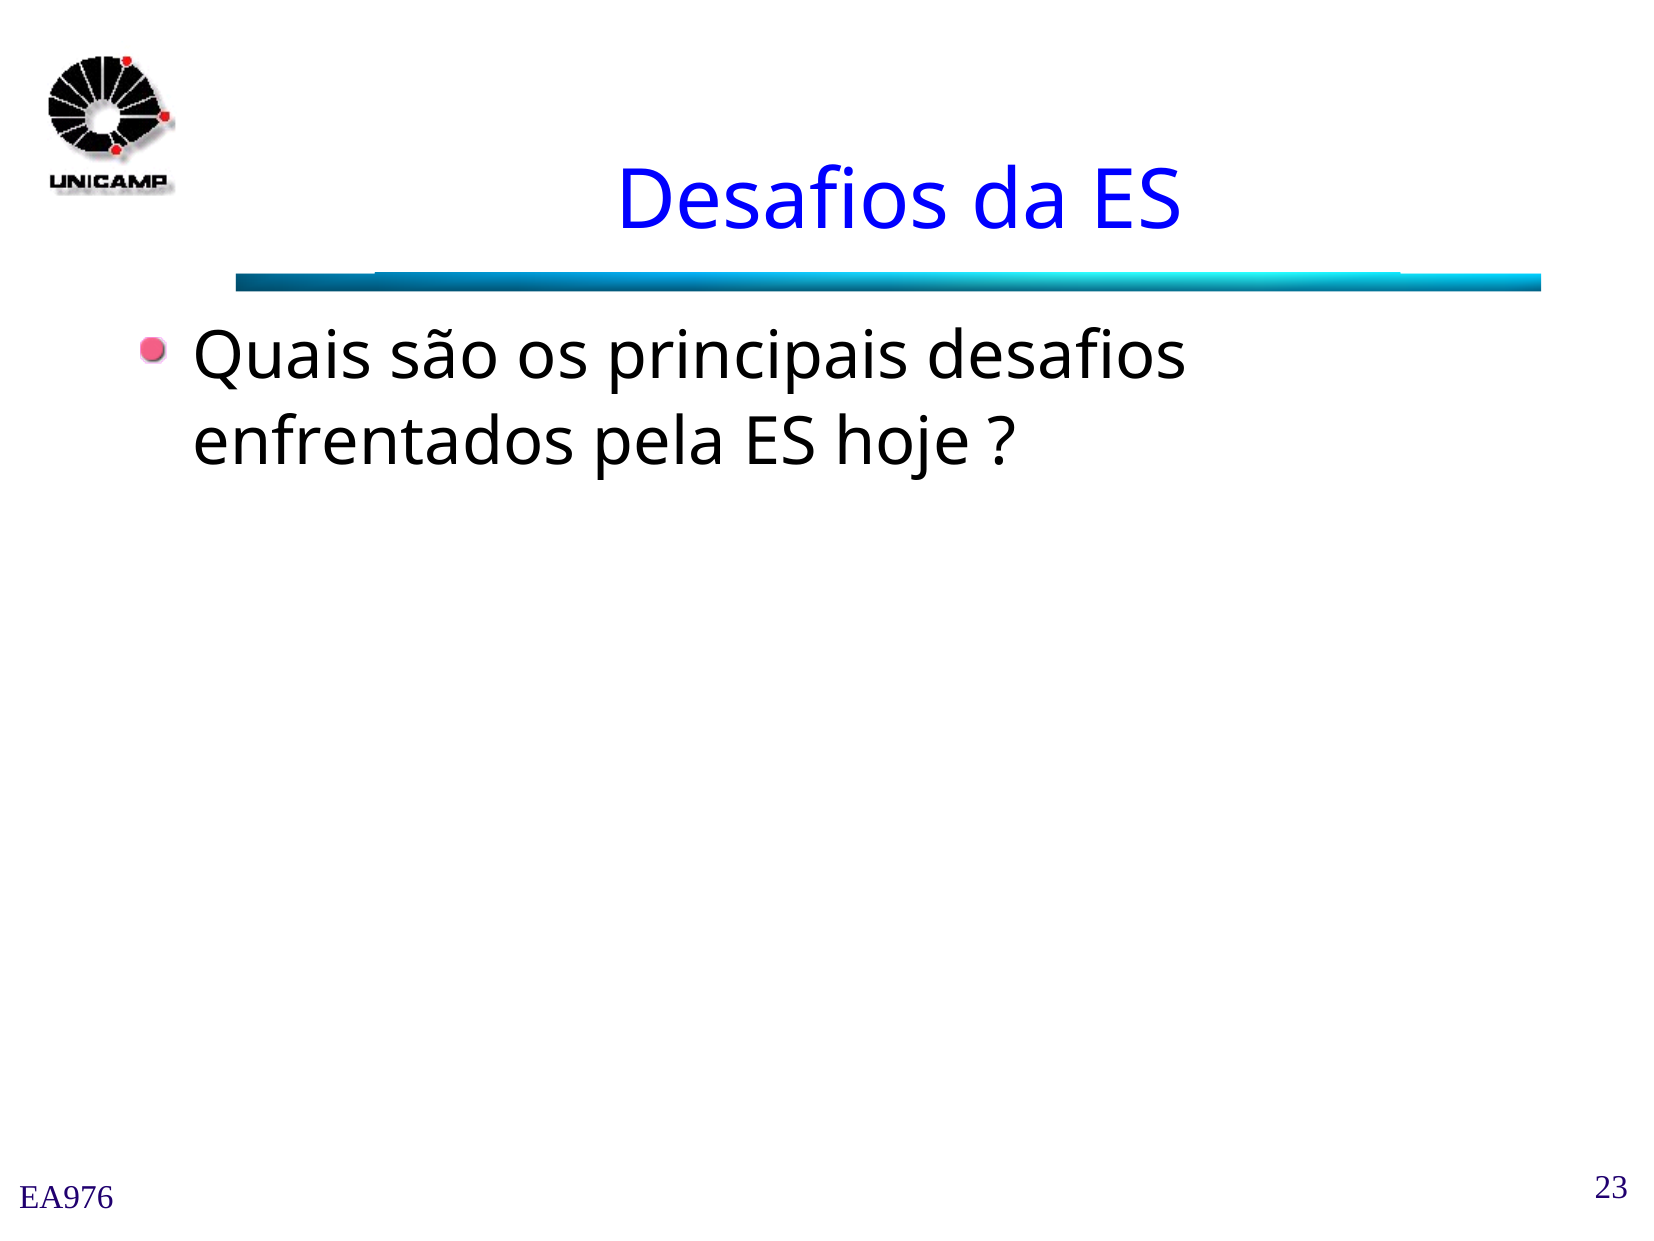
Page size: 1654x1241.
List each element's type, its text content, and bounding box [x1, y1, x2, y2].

picture [125, 272, 1654, 295]
title Desafios da ES [264, 57, 1534, 250]
list Quais são os principais desafios enfrentados pela ES hoje ? [121, 309, 1534, 1182]
